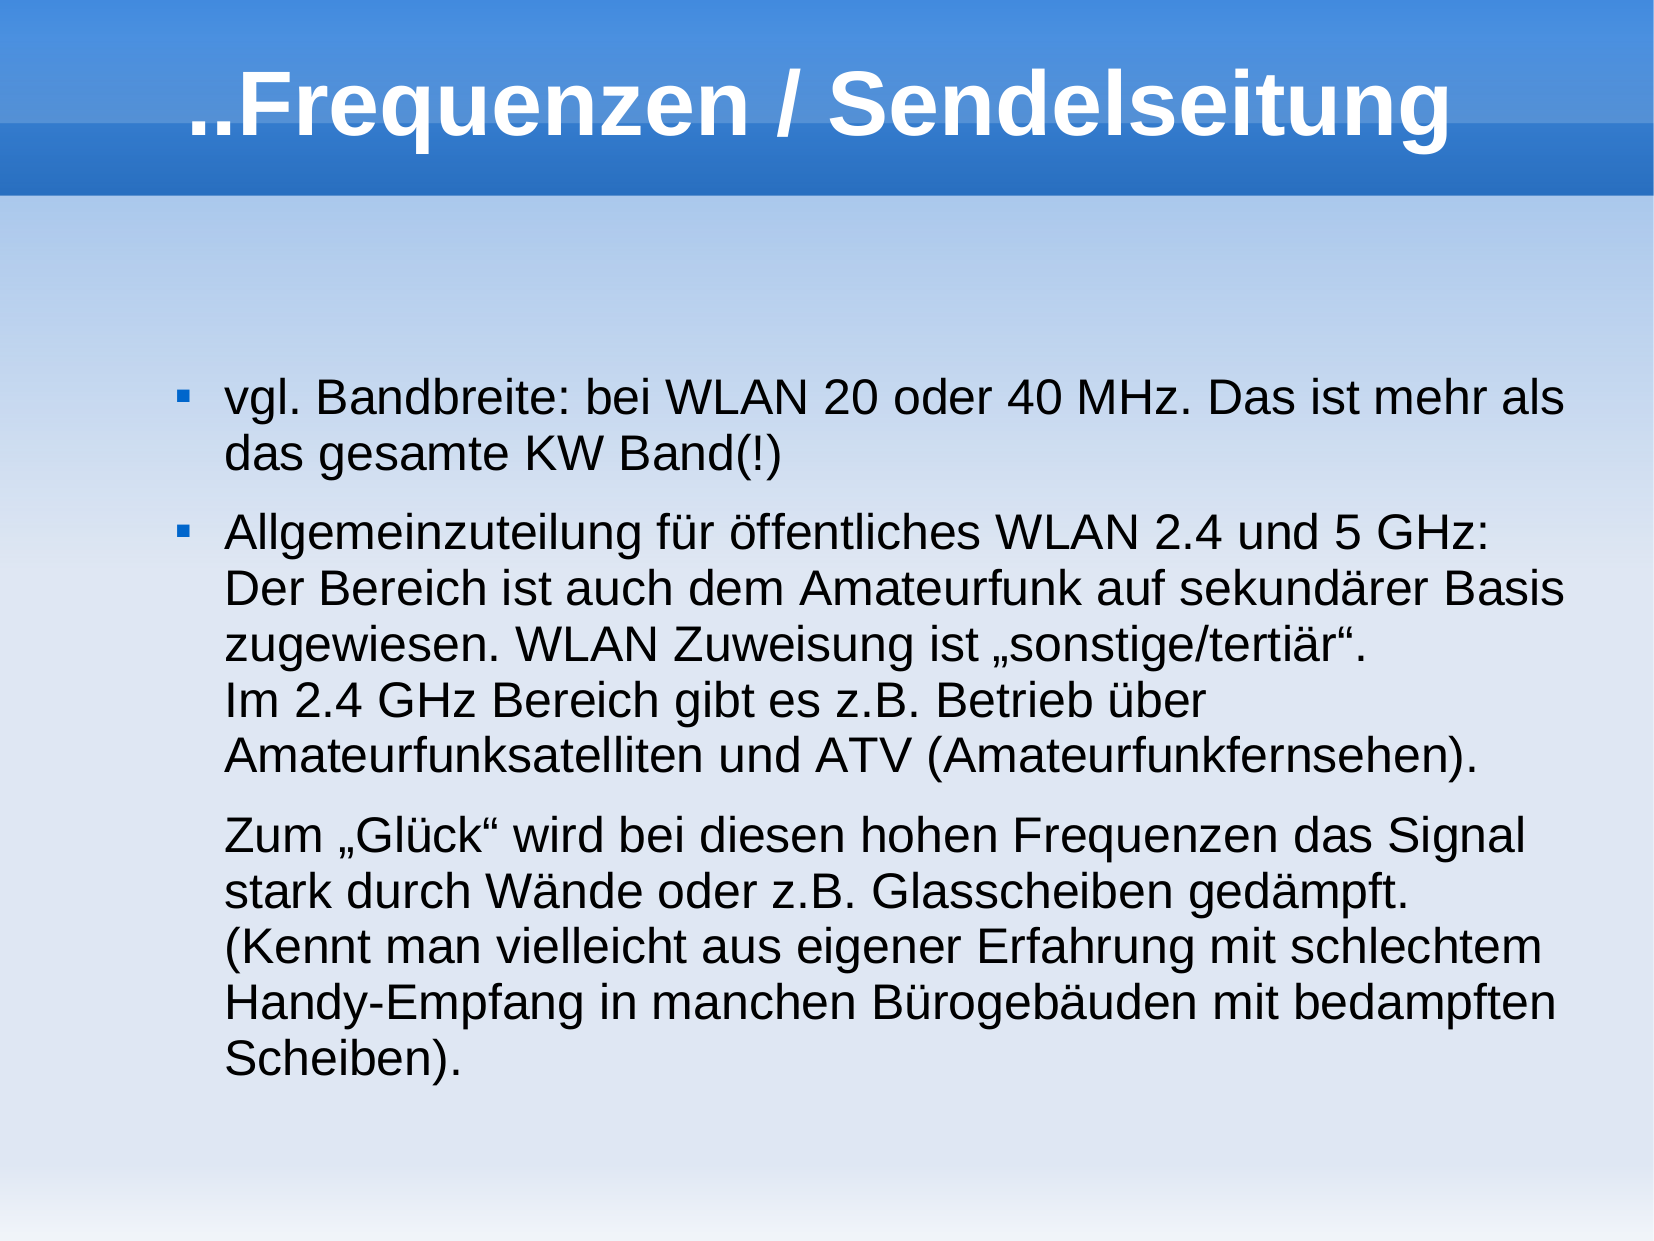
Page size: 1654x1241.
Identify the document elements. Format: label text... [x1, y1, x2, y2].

list vgl. Bandbreite: bei WLAN 20 oder 40 MHz. Das ist mehr als das gesamte KW Band(!) Allgemeinzuteilung für öffentliches WLAN 2.4 und 5 GHz: Der Bereich ist auch dem Amateurfunk auf sekundärer Basis zugewiesen. WLAN Zuweisung ist „sonstige/tertiär“. Im 2.4 GHz Bereich gibt es z.B. Betrieb über Amateurfunksatelliten und ATV (Amateurfunkfernsehen). Zum „Glück“ wird bei diesen hohen Frequenzen das Signal stark durch Wände oder z.B. Glasscheiben gedämpft. (Kennt man vielleicht aus eigener Erfahrung mit schlechtem Handy-Empfang in manchen Bürogebäuden mit bedampften Scheiben). [82, 290, 1571, 1094]
title ..Frequenzen / Sendelseitung [76, 7, 1565, 200]
picture [0, 0, 1654, 1241]
